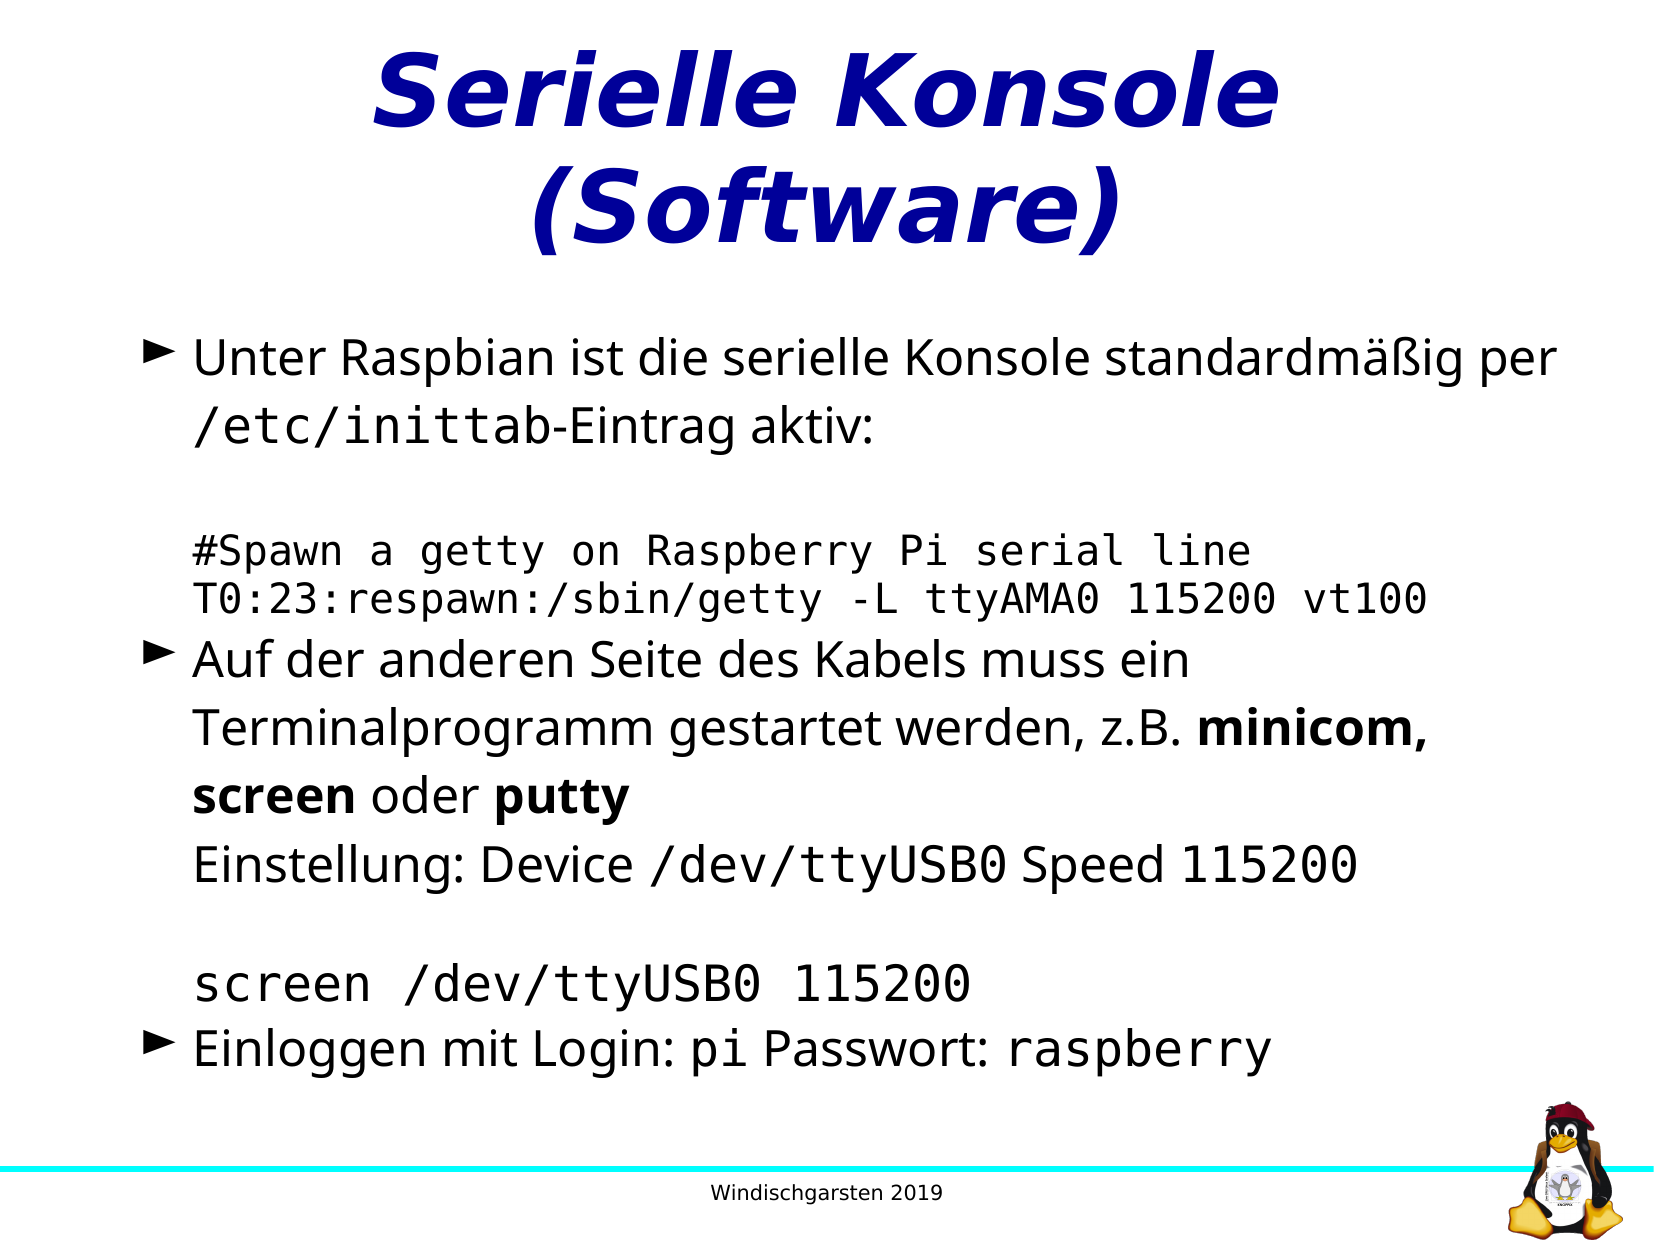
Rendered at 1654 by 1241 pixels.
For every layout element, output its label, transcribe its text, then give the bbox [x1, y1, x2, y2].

title Serielle Konsole (Software) [121, 33, 1534, 267]
list Unter Raspbian ist die serielle Konsole standardmäßig per /etc/inittab-Eintrag aktiv: #Spawn a getty on Raspberry Pi serial line T0:23:respawn:/sbin/getty -L ttyAMA0 115200 vt100 Auf der anderen Seite des Kabels muss ein Terminalprogramm gestartet werden, z.B. minicom, screen oder putty Einstellung: Device /dev/ttyUSB0 Speed 115200 screen /dev/ttyUSB0 115200 Einloggen mit Login: pi Passwort: raspberry [121, 322, 1561, 1132]
picture [1505, 1100, 1625, 1241]
